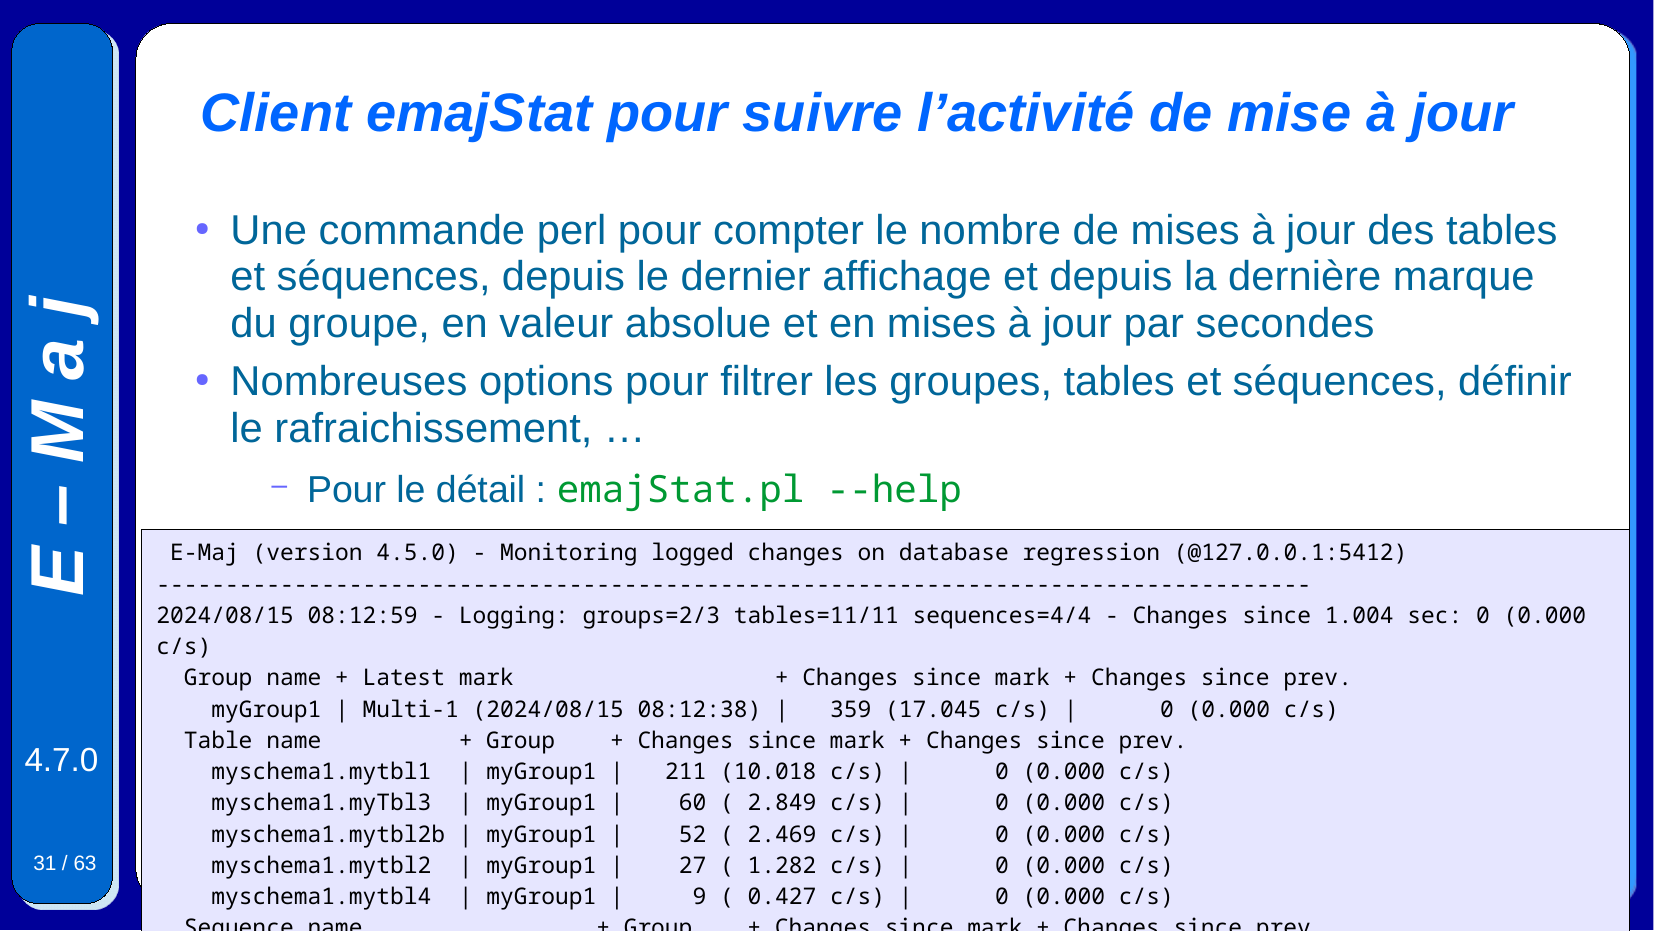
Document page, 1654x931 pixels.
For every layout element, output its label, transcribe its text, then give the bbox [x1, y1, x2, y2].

list Une commande perl pour compter le nombre de mises à jour des tables et séquences, depuis le dernier affichage et depuis la dernière marque du groupe, en valeur absolue et en mises à jour par secondes Nombreuses options pour filtrer les groupes, tables et séquences, définir le rafraichissement, … Pour le détail : emajStat.pl --help [177, 206, 1587, 507]
text_box E-Maj (version 4.5.0) - Monitoring logged changes on database regression (@127.0.0.1:5412) ------------------------------------------------------------------------------------ 2024/08/15 08:12:59 - Logging: groups=2/3 tables=11/11 sequences=4/4 - Changes since 1.004 sec: 0 (0.000 c/s) Group name + Latest mark + Changes since mark + Changes since prev. myGroup1 | Multi-1 (2024/08/15 08:12:38) | 359 (17.045 c/s) | 0 (0.000 c/s) Table name + Group + Changes since mark + Changes since prev. myschema1.mytbl1 | myGroup1 | 211 (10.018 c/s) | 0 (0.000 c/s) myschema1.myTbl3 | myGroup1 | 60 ( 2.849 c/s) | 0 (0.000 c/s) myschema1.mytbl2b | myGroup1 | 52 ( 2.469 c/s) | 0 (0.000 c/s) myschema1.mytbl2 | myGroup1 | 27 ( 1.282 c/s) | 0 (0.000 c/s) myschema1.mytbl4 | myGroup1 | 9 ( 0.427 c/s) | 0 (0.000 c/s) Sequence name + Group + Changes since mark + Changes since prev. myschema1.mytbl2b_col20_seq | myGroup1 | -5 (-0.237 c/s) | 0 (0.000 c/s) myschema1.myTbl3_col31_seq | myGroup1 | -20 (-0.950 c/s) | 0 (0.000 c/s) [141, 529, 1630, 890]
title Client emajStat pour suivre l’activité de mise à jour [200, 34, 1575, 191]
